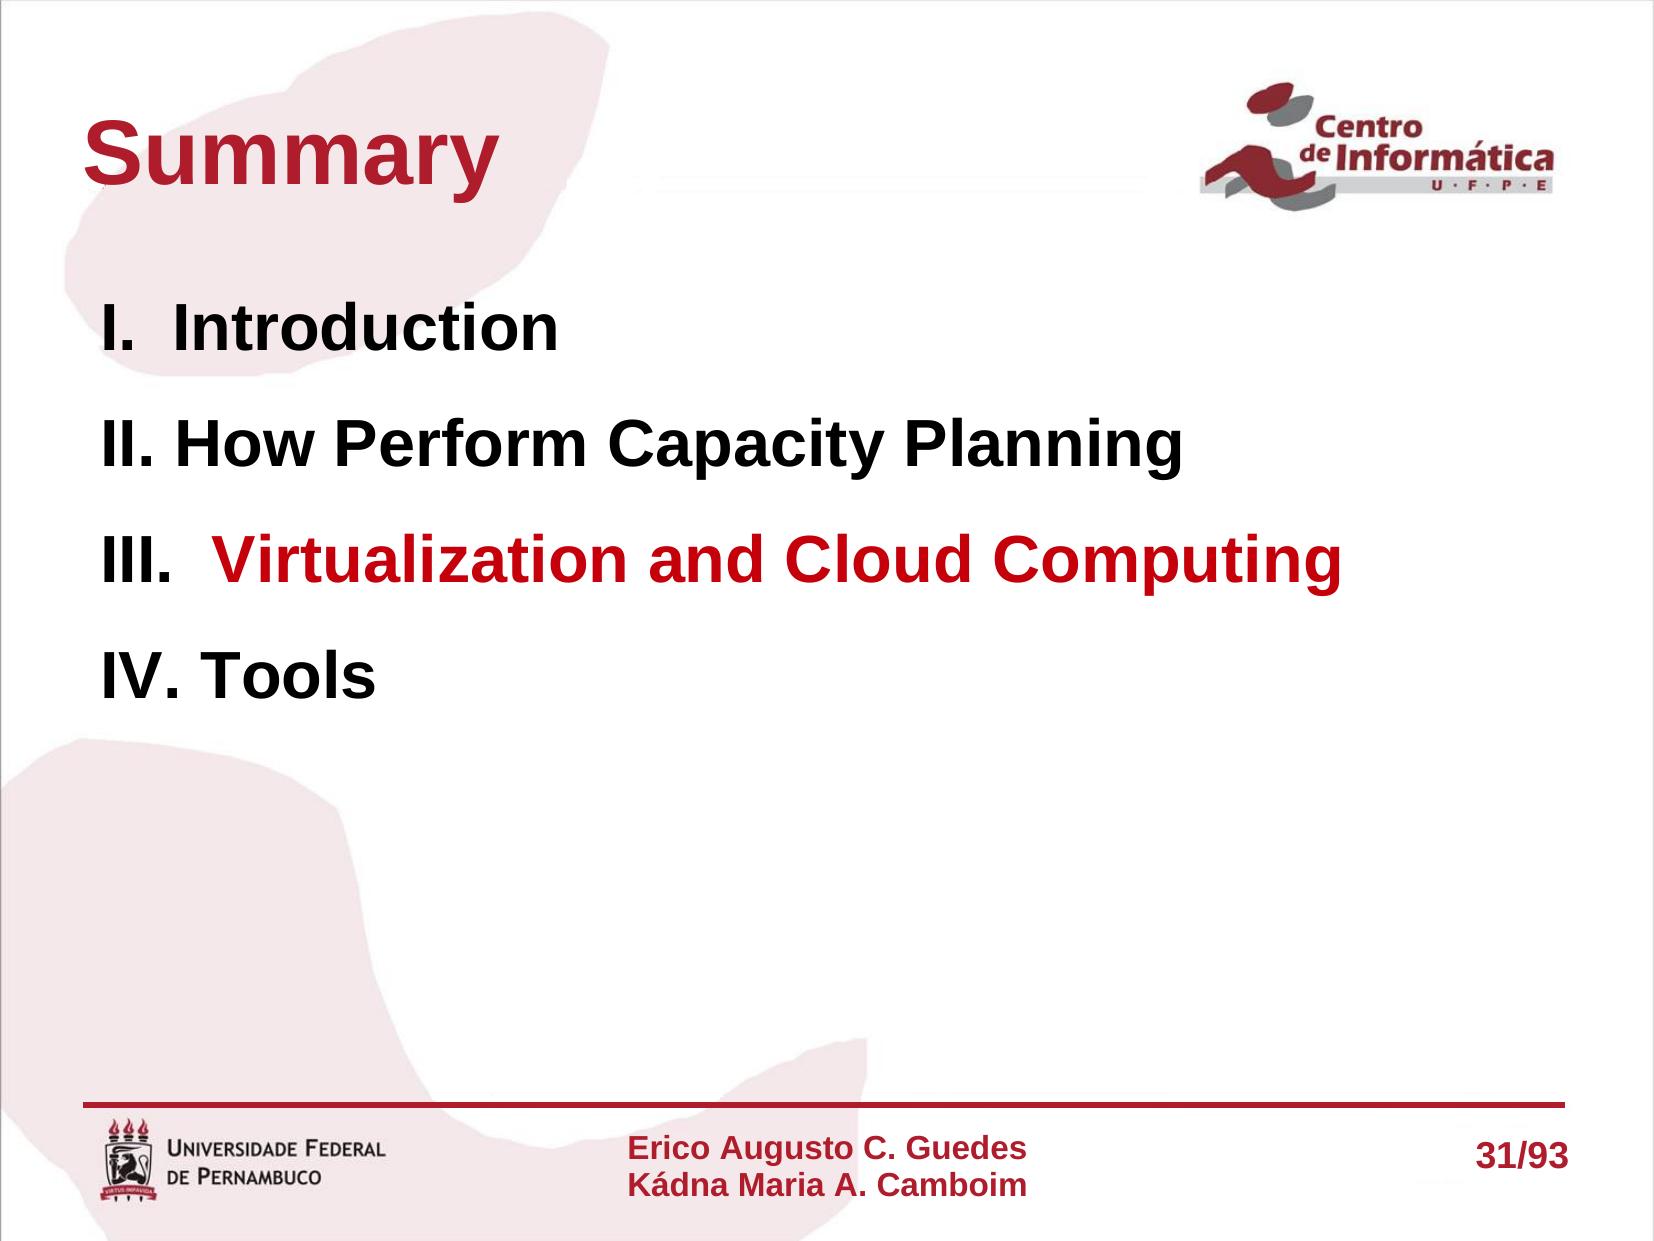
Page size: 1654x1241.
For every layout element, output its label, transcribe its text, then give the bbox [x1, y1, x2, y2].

title Summary [82, 49, 1571, 257]
picture [0, 0, 1654, 1241]
list Introduction How Perform Capacity Planning Virtualization and Cloud Computing Tools [82, 290, 1571, 1109]
